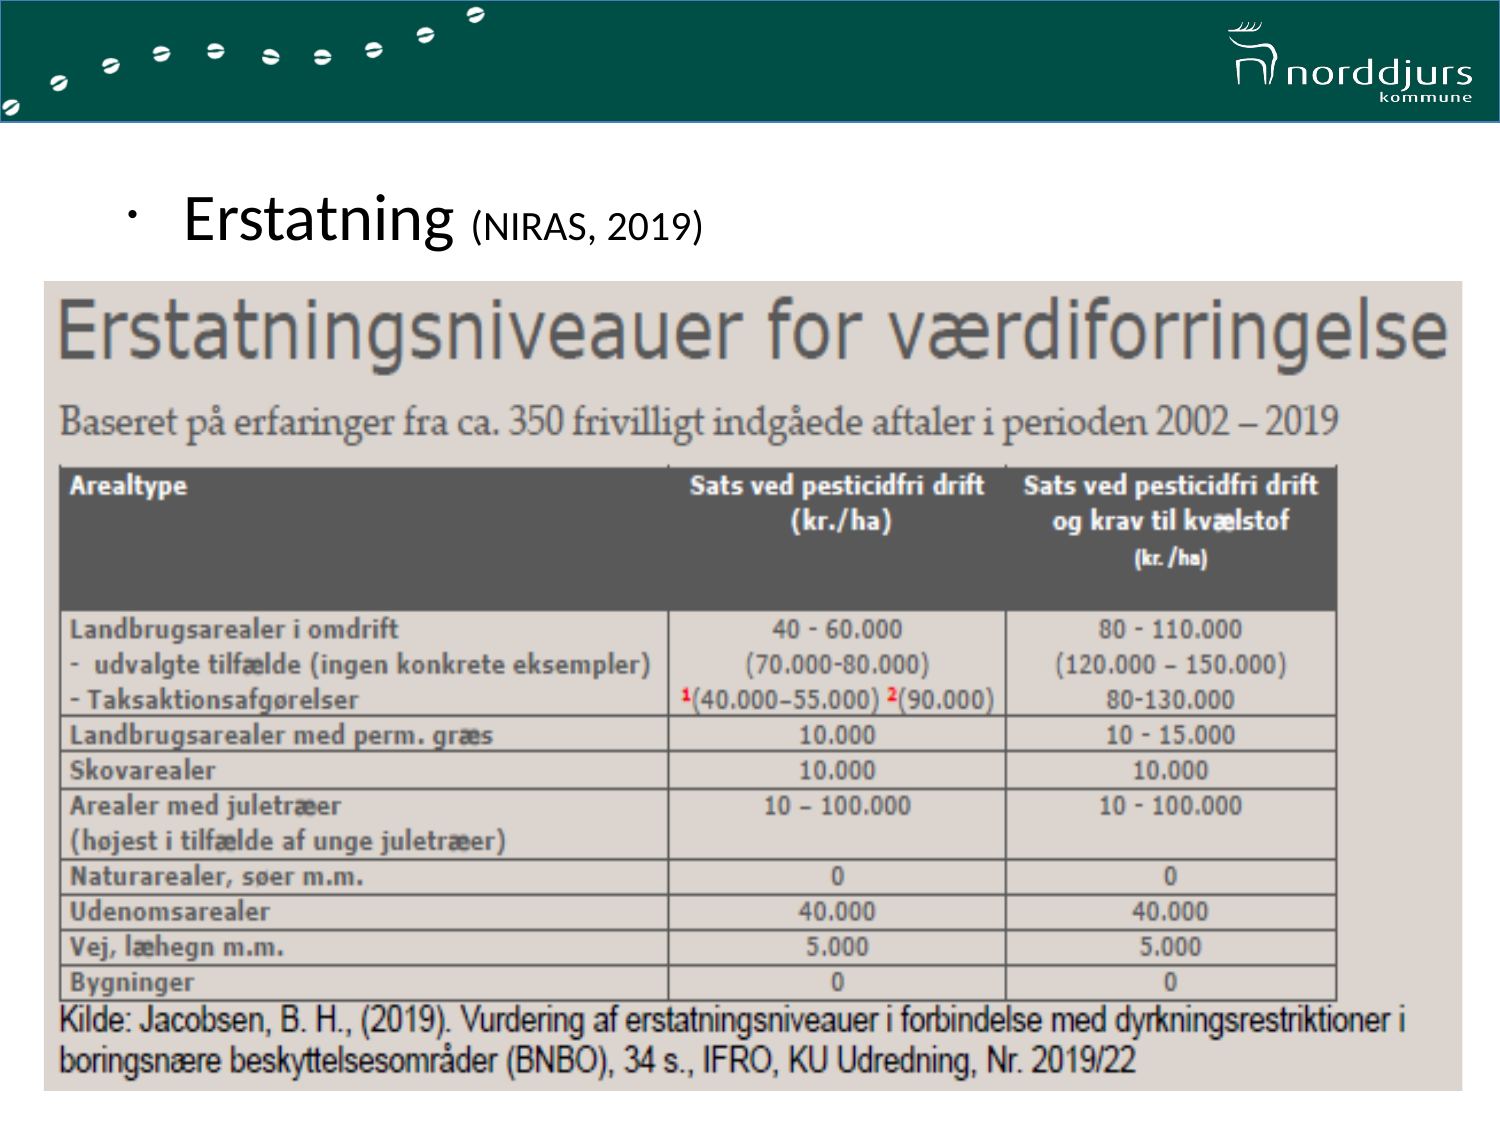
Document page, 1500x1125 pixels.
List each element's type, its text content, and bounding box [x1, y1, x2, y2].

picture [296, 0, 528, 111]
picture [43, 281, 1463, 1091]
picture [1228, 22, 1472, 102]
list Erstatning (NIRAS, 2019) [112, 166, 1388, 244]
